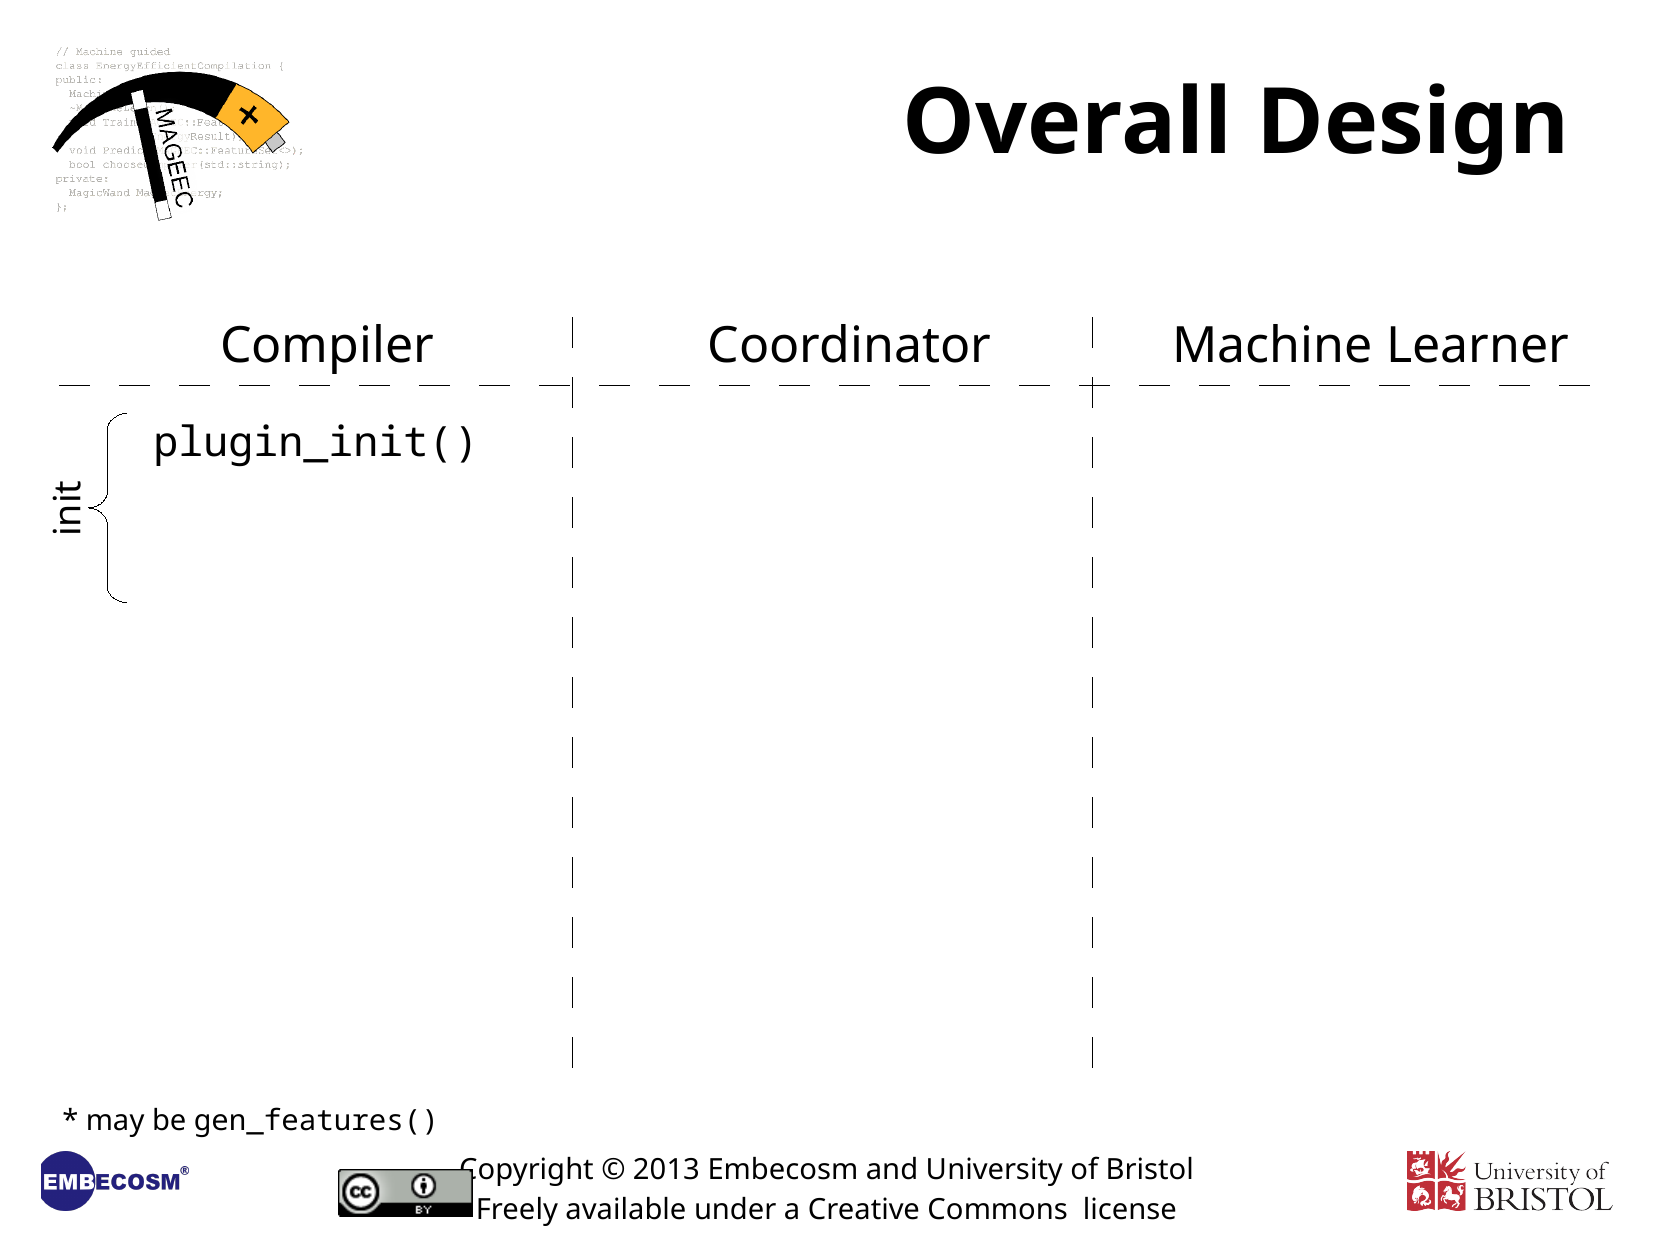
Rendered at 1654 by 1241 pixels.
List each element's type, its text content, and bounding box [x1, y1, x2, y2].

picture [41, 1151, 189, 1211]
text_box Machine Learner [1157, 301, 1541, 383]
picture [1407, 1151, 1613, 1211]
text_box plugin_init() [138, 403, 494, 467]
title Overall Design [326, 32, 1571, 205]
text_box init [33, 468, 97, 552]
text_box Compiler [205, 301, 427, 383]
text_box * may be gen_features() [47, 1091, 436, 1155]
text_box Coordinator [692, 301, 973, 383]
picture [52, 47, 302, 225]
picture [338, 1169, 473, 1217]
